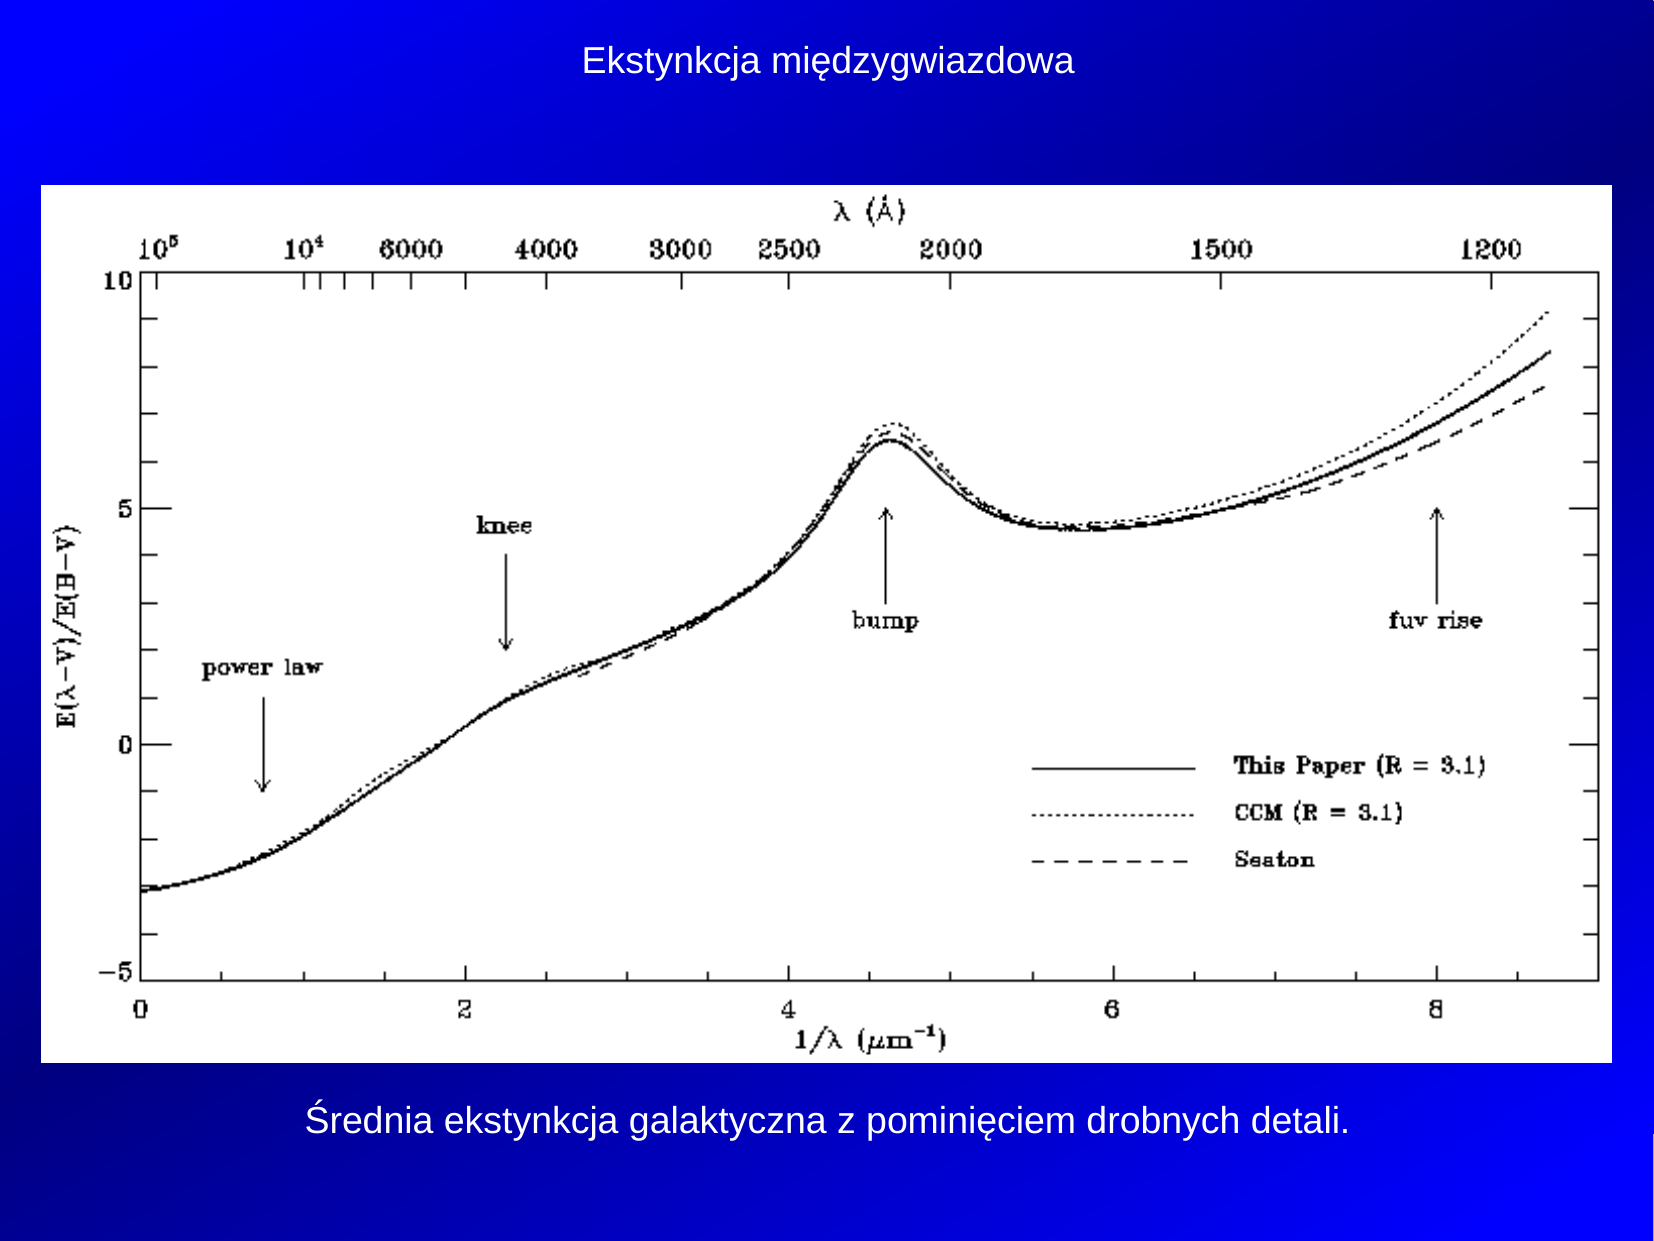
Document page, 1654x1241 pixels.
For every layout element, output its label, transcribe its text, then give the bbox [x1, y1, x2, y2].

text_box Ekstynkcja międzygwiazdowa [566, 31, 1090, 89]
text_box Średnia ekstynkcja galaktyczna z pominięciem drobnych detali. [289, 1092, 1366, 1150]
picture [41, 185, 1612, 1063]
